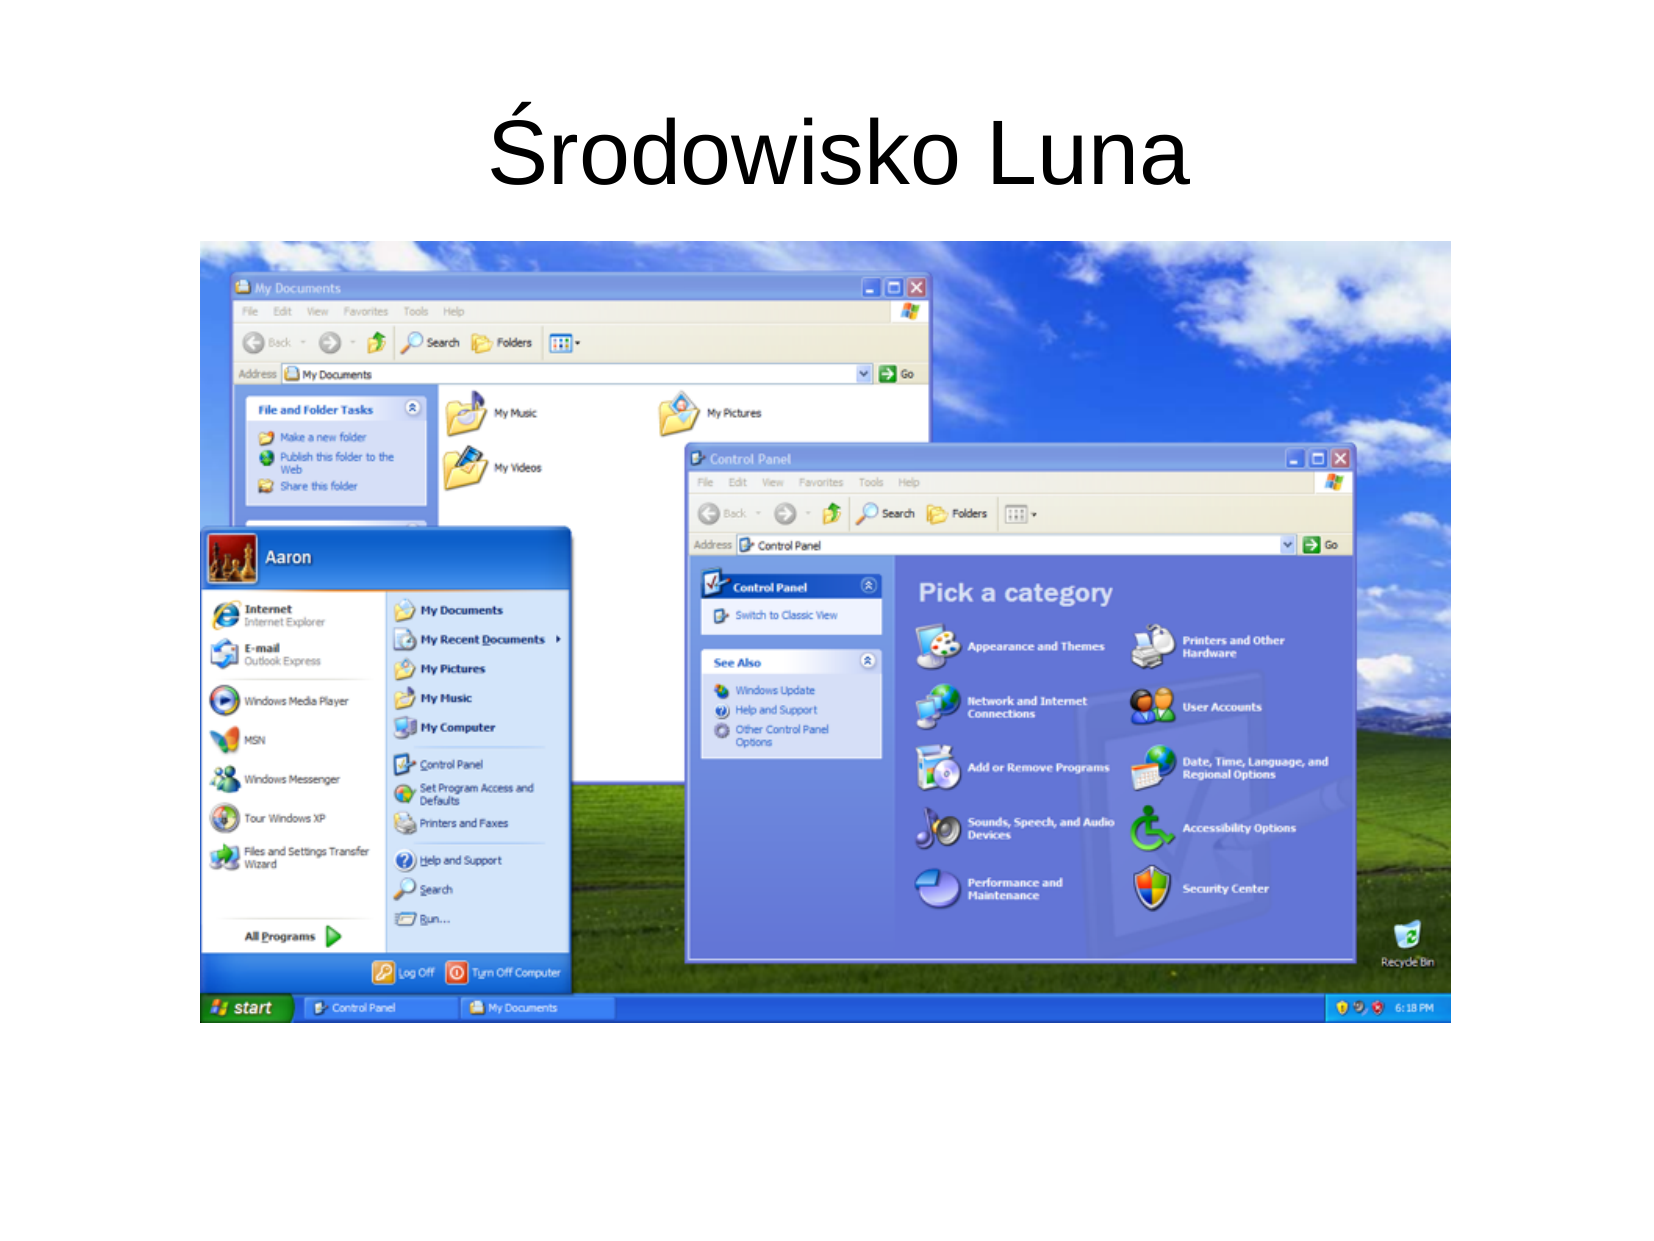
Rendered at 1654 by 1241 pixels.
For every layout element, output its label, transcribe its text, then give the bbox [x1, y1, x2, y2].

title Środowisko Luna [82, 49, 1571, 257]
picture [200, 241, 1451, 1023]
